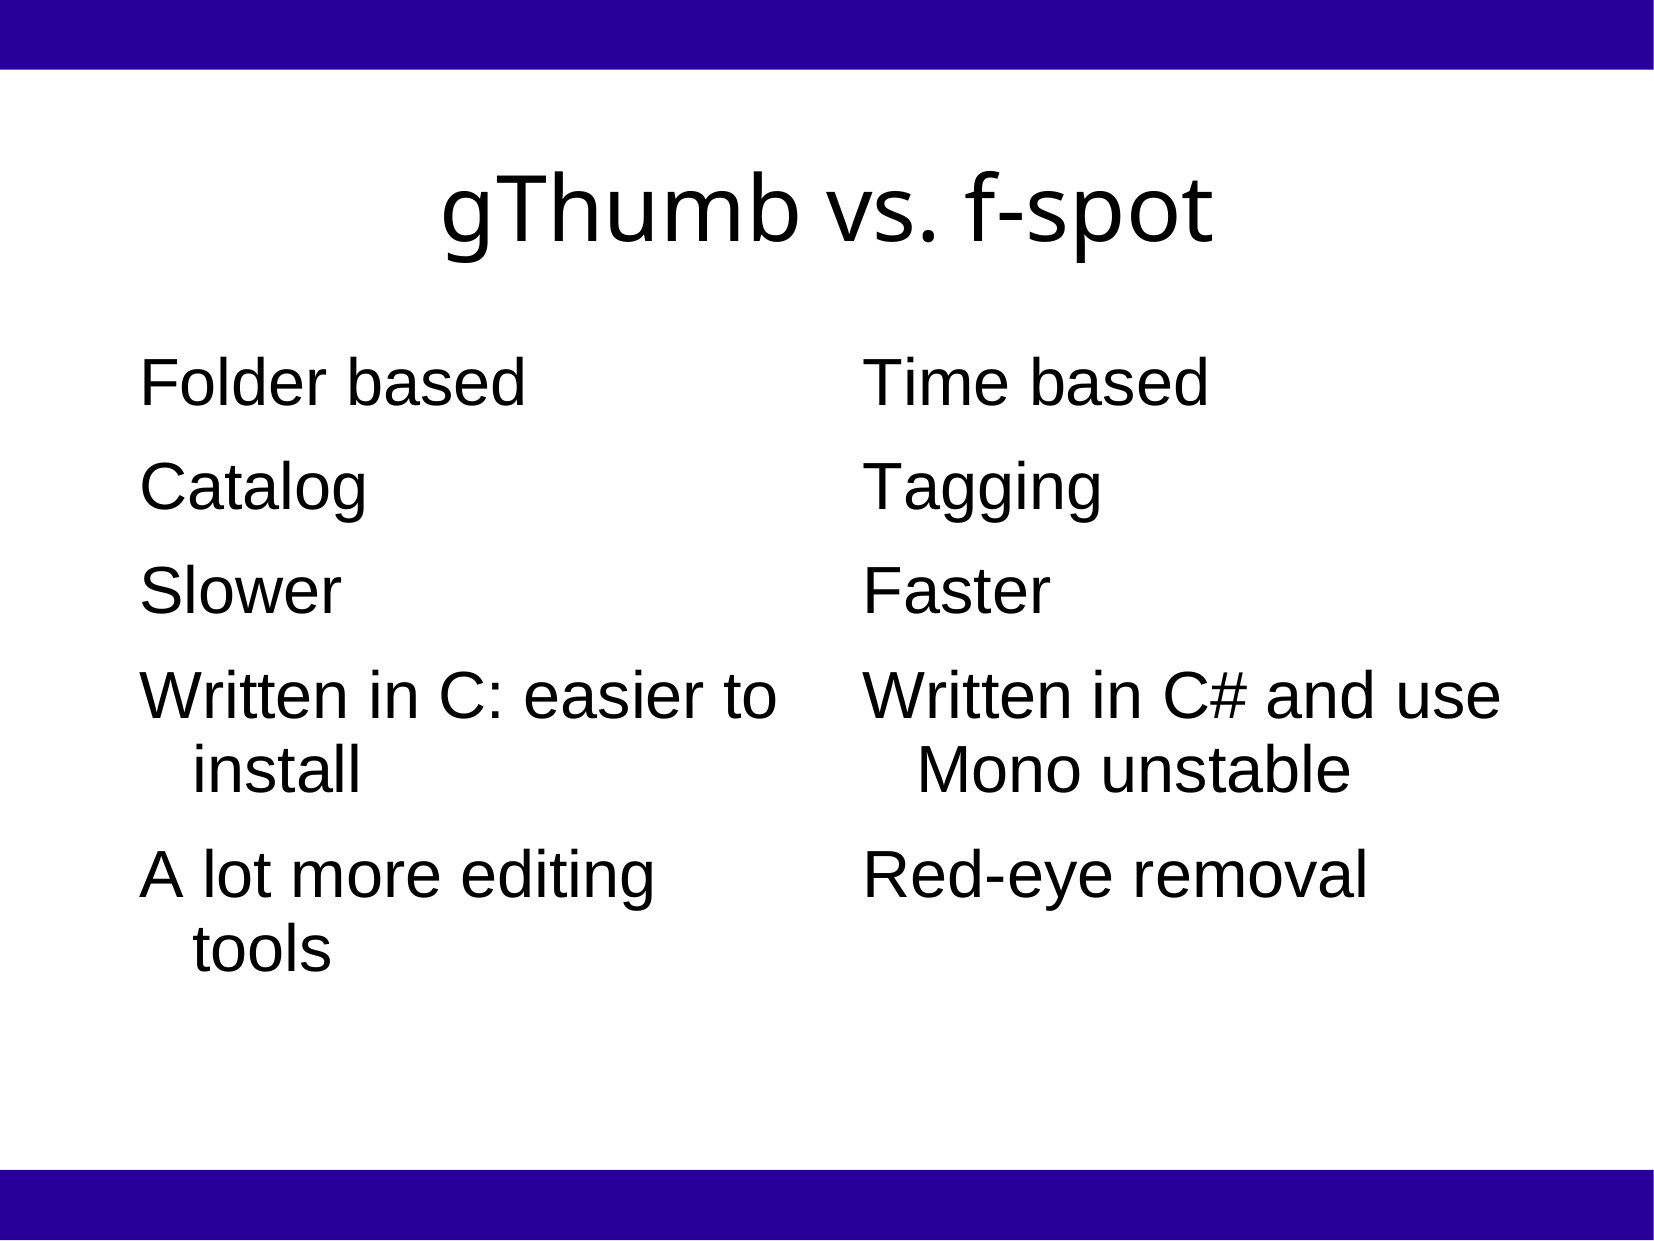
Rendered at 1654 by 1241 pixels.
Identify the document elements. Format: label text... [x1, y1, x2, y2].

title gThumb vs. f-spot [121, 102, 1534, 311]
list Folder based Catalog Slower Written in C: easier to install A lot more editing tools [121, 344, 811, 1127]
list Time based Tagging Faster Written in C# and use Mono unstable Red-eye removal [845, 344, 1535, 1127]
